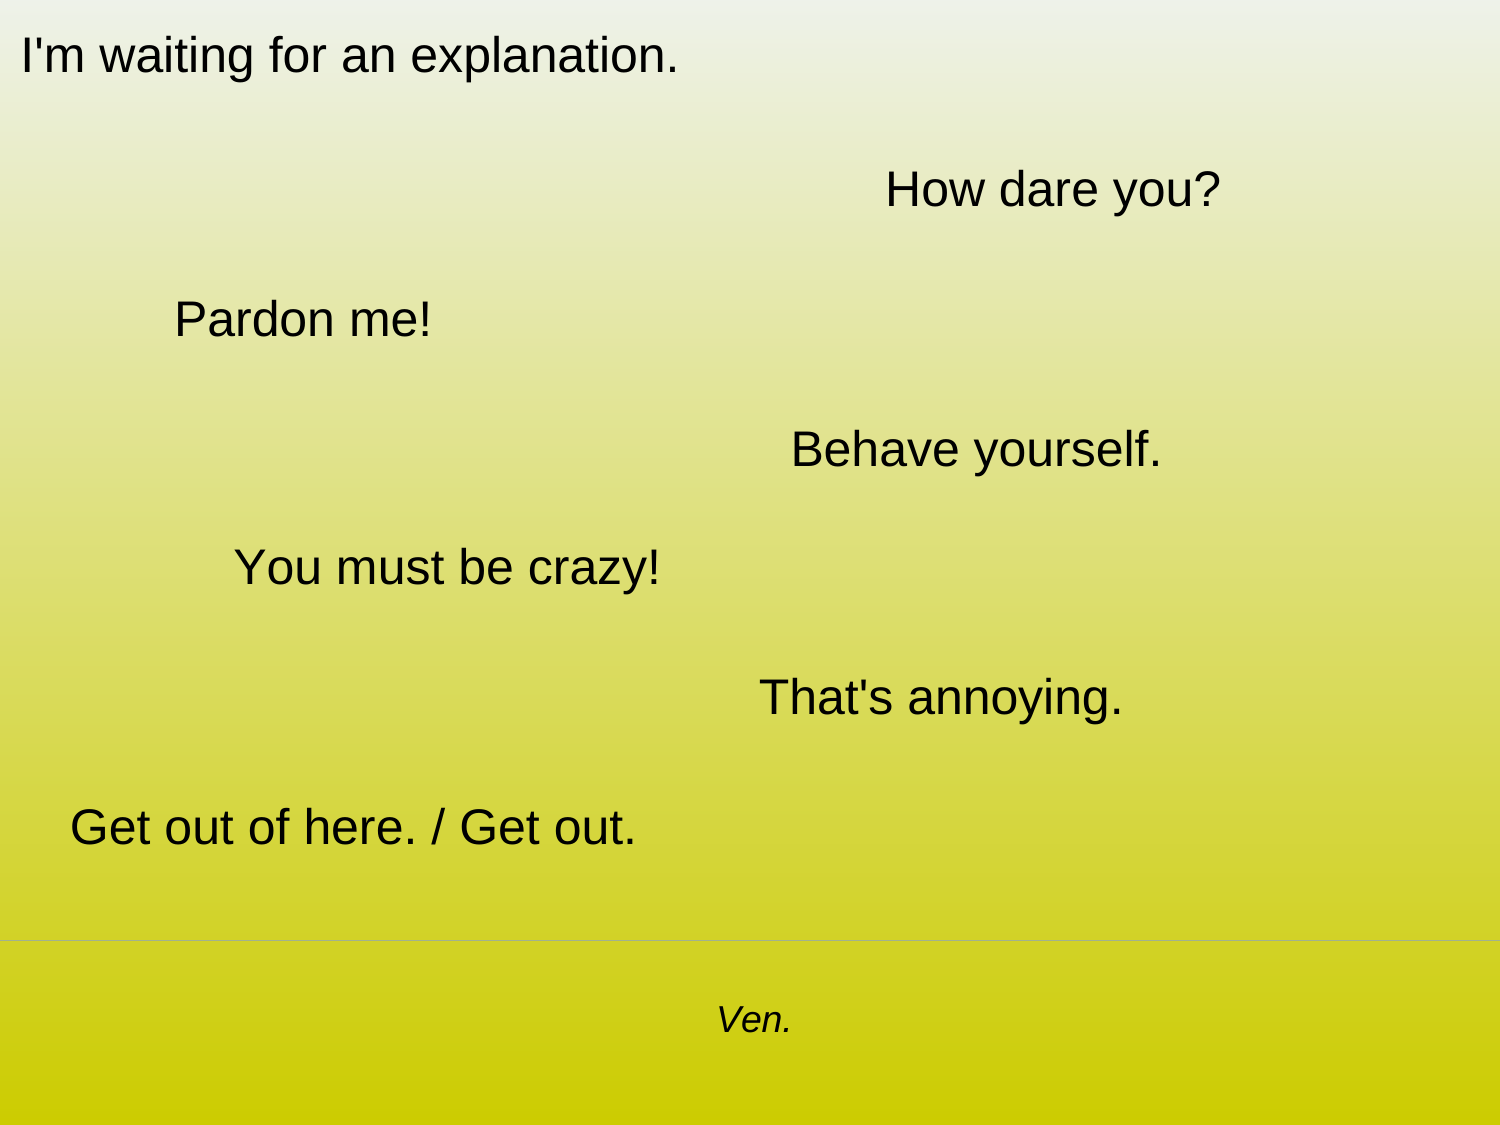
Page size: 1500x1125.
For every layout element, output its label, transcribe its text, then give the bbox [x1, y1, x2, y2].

text_box Behave yourself. [775, 408, 1178, 485]
text_box Pardon me! [159, 278, 479, 355]
text_box That's annoying. [744, 656, 1164, 733]
text_box I'm waiting for an explanation. [5, 14, 703, 90]
text_box Get out of here. / Get out. [55, 786, 654, 863]
text_box You must be crazy! [218, 527, 703, 603]
text_box Ven. [701, 987, 808, 1049]
text_box How dare you? [870, 148, 1237, 225]
